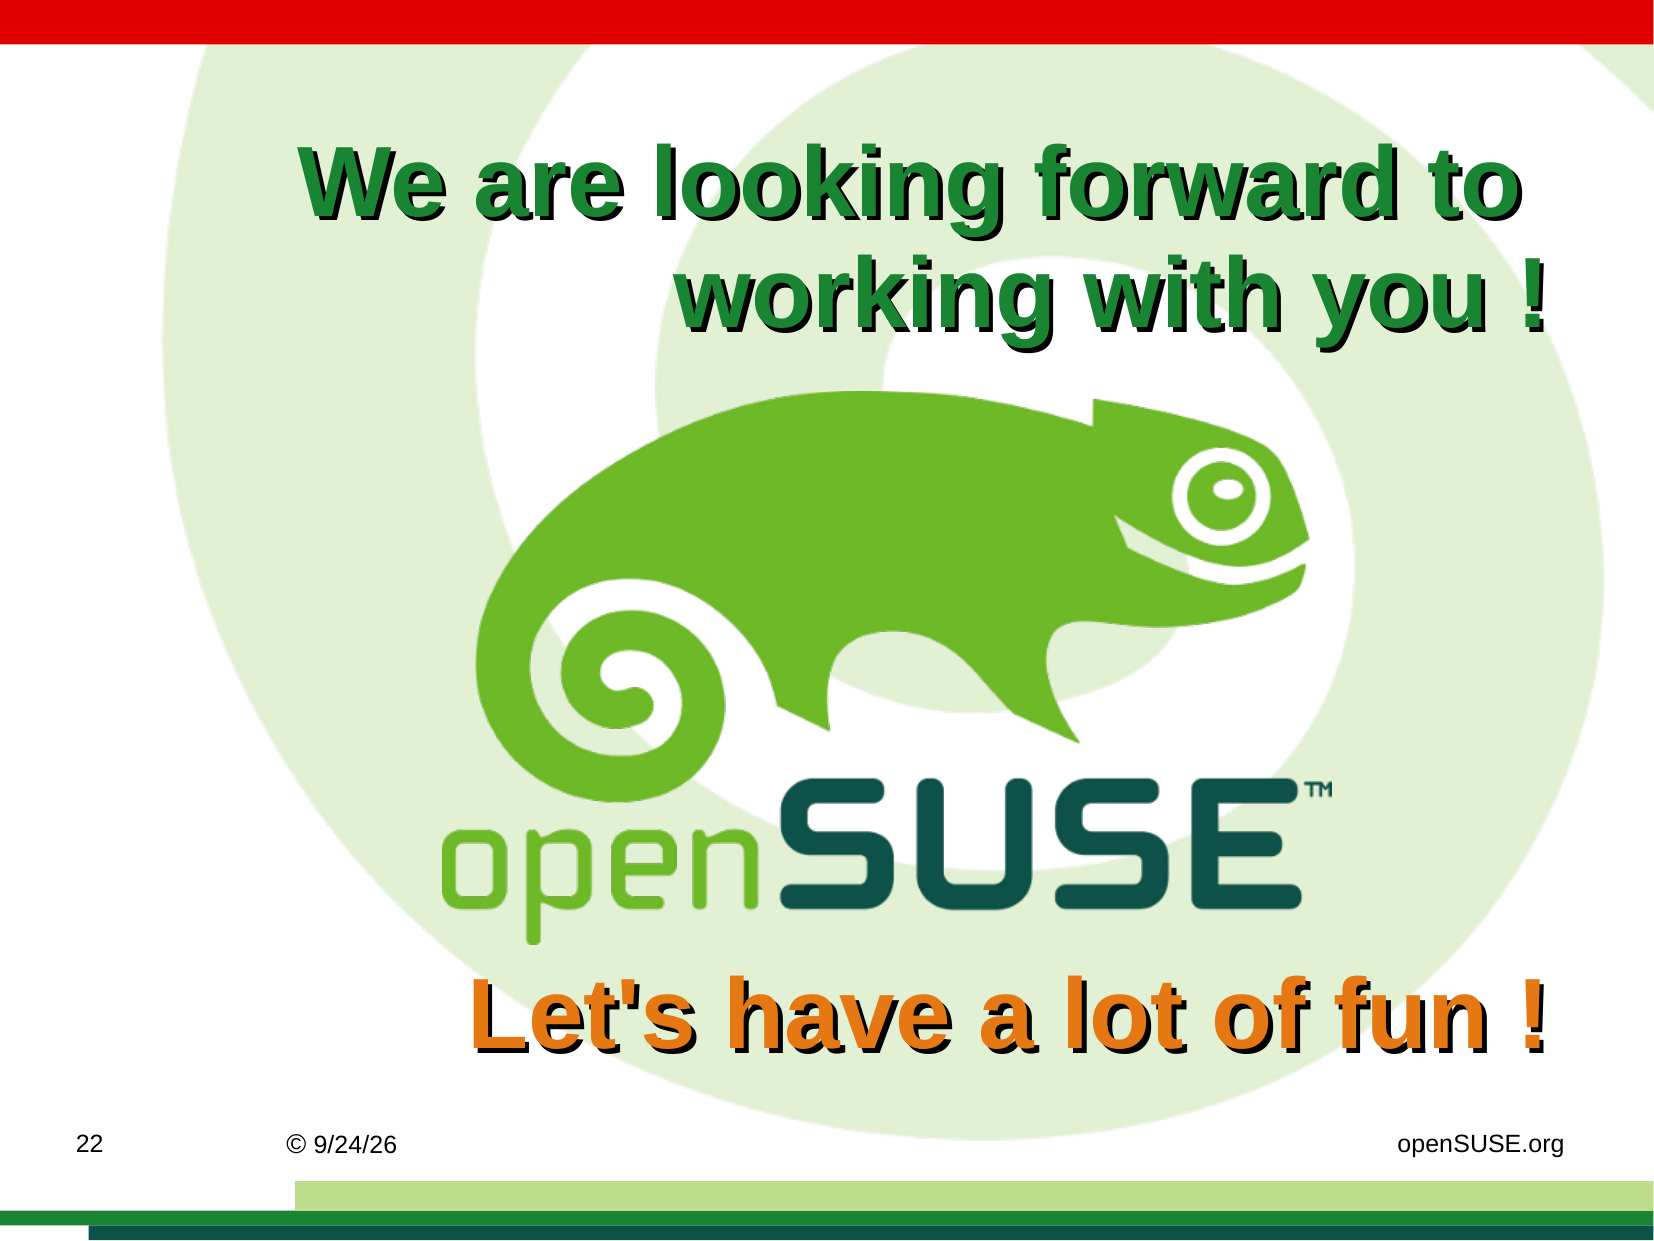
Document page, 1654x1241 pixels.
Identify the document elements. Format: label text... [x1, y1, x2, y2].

picture [0, 45, 1654, 1210]
text_box [0, 1181, 1654, 1241]
text_box [0, 0, 1654, 45]
text_box We are looking forward to working with you ! [88, 118, 1565, 348]
text_box Let's have a lot of fun ! [177, 951, 1565, 1074]
text_box openSUSE.org [1373, 1122, 1580, 1164]
text_box © 5/10/09 Satoru Matsumoto [271, 1122, 661, 1166]
text_box <番号> [77, 1122, 189, 1164]
